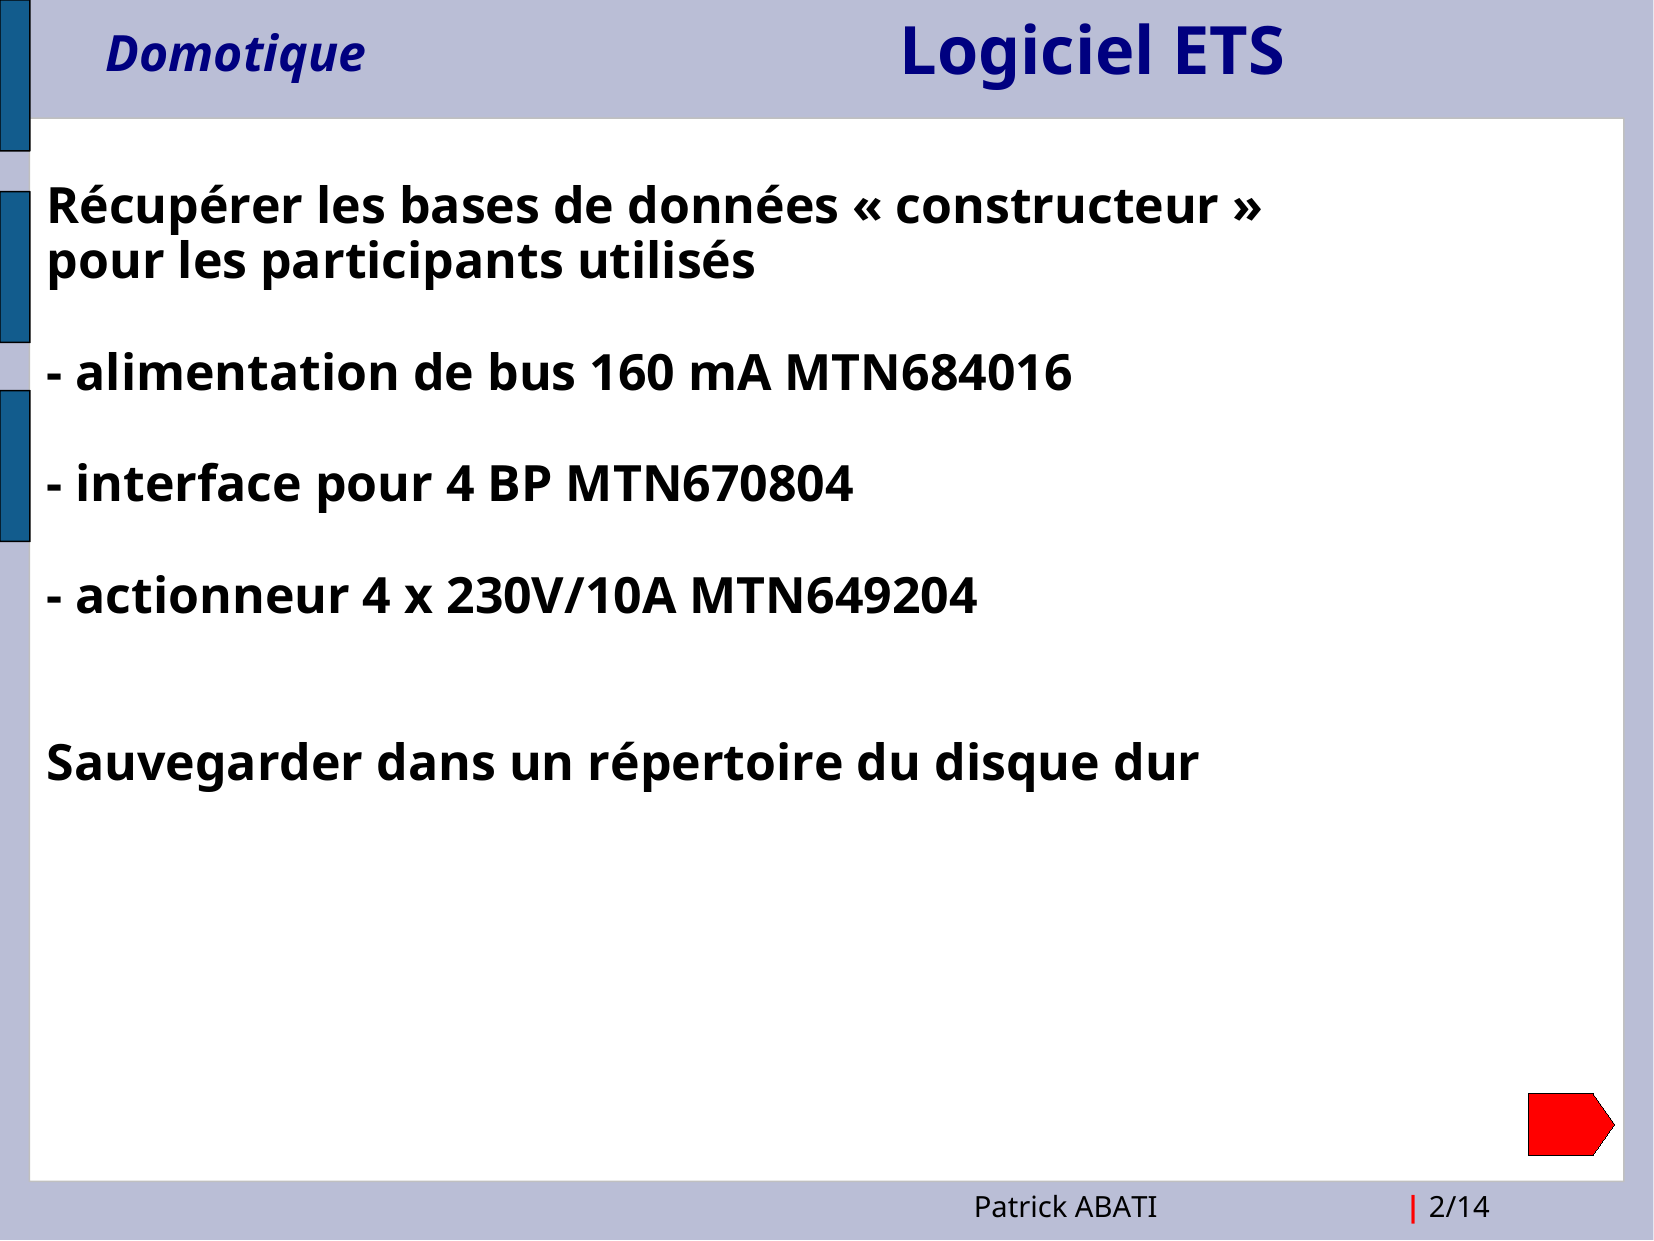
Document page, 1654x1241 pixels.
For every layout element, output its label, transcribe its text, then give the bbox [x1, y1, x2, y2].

text_box Récupérer les bases de données « constructeur » pour les participants utilisés - alimentation de bus 160 mA MTN684016 - interface pour 4 BP MTN670804 - actionneur 4 x 230V/10A MTN649204 Sauvegarder dans un répertoire du disque dur [31, 171, 1623, 856]
text_box [1528, 1093, 1615, 1156]
